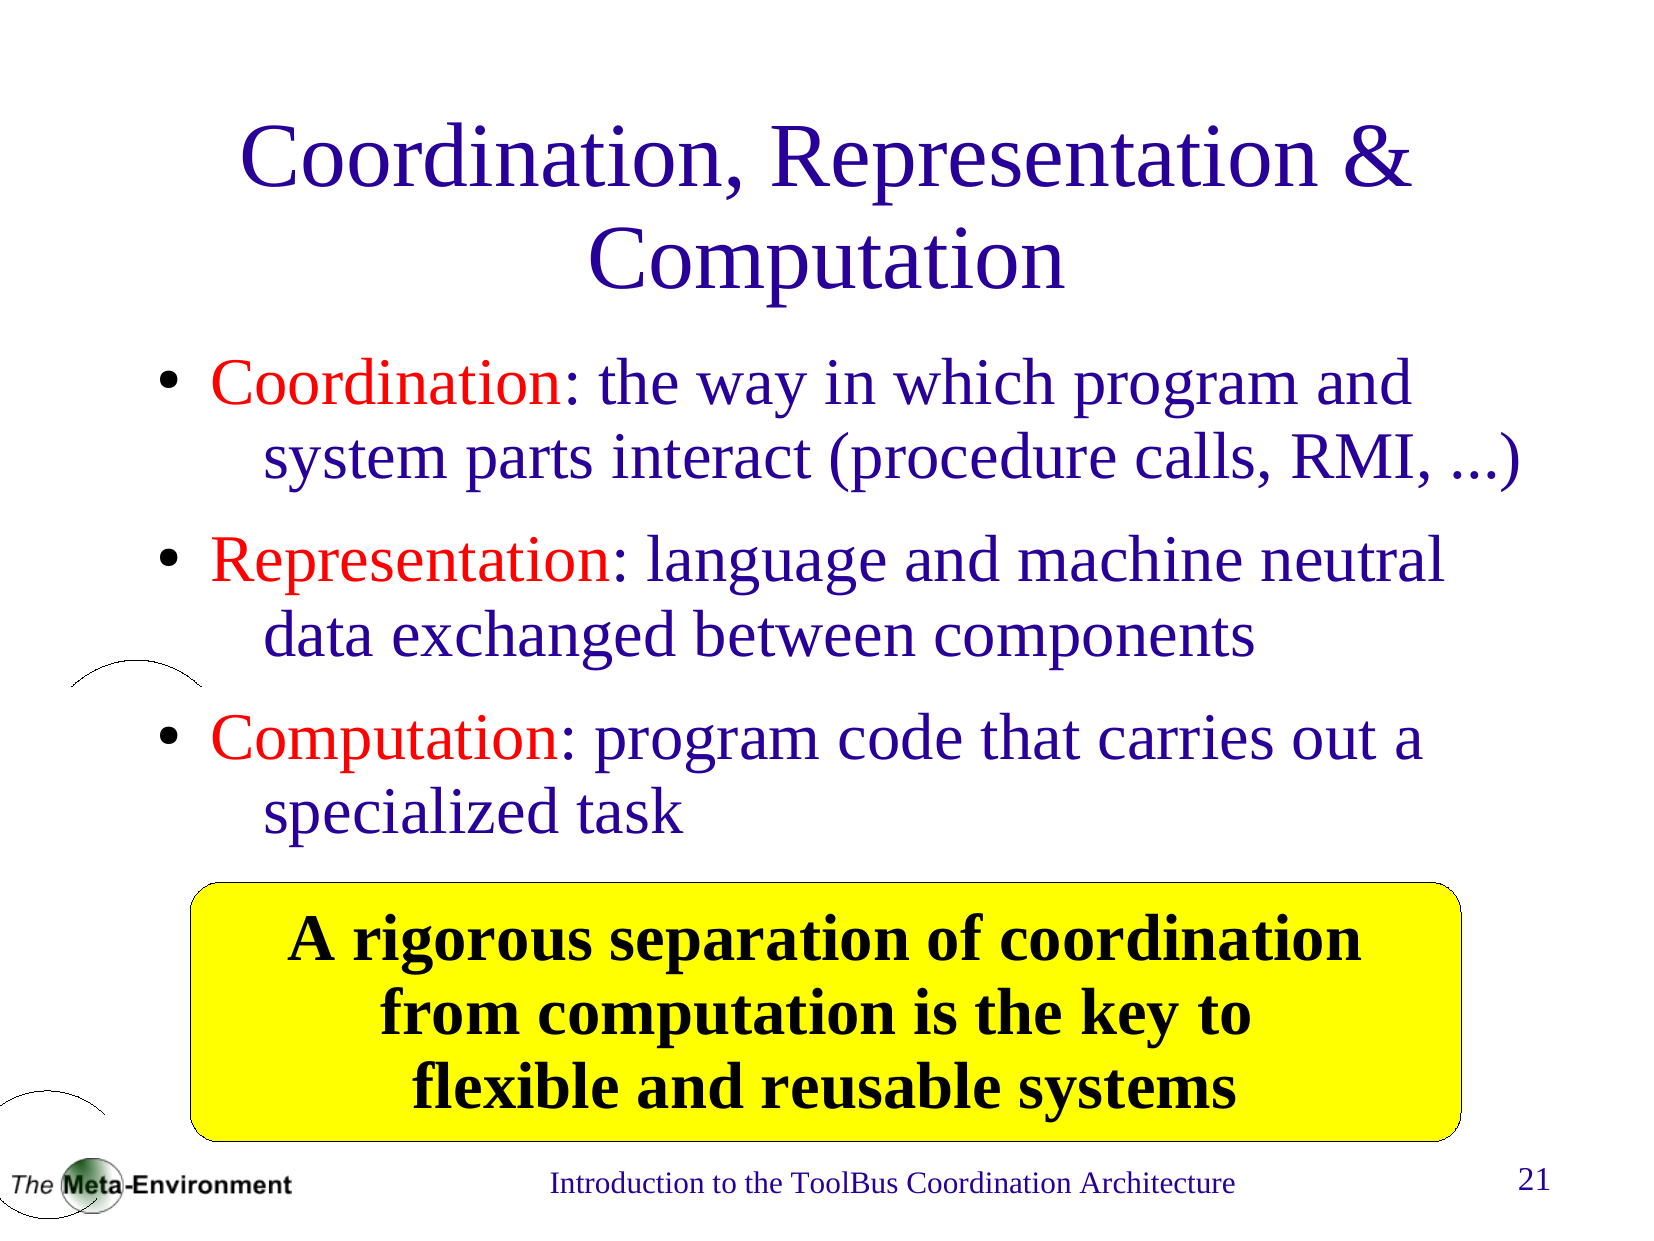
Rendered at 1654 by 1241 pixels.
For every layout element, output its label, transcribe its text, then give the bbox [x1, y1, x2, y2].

list Coordination: the way in which program and system parts interact (procedure calls, RMI, ...) Representation: language and machine neutral data exchanged between components Computation: program code that carries out a specialized task [121, 344, 1534, 1127]
title Coordination, Representation & Computation [121, 96, 1534, 317]
text_box A rigorous separation of coordination from computation is the key to flexible and reusable systems [190, 882, 1462, 1142]
picture [12, 1158, 292, 1214]
